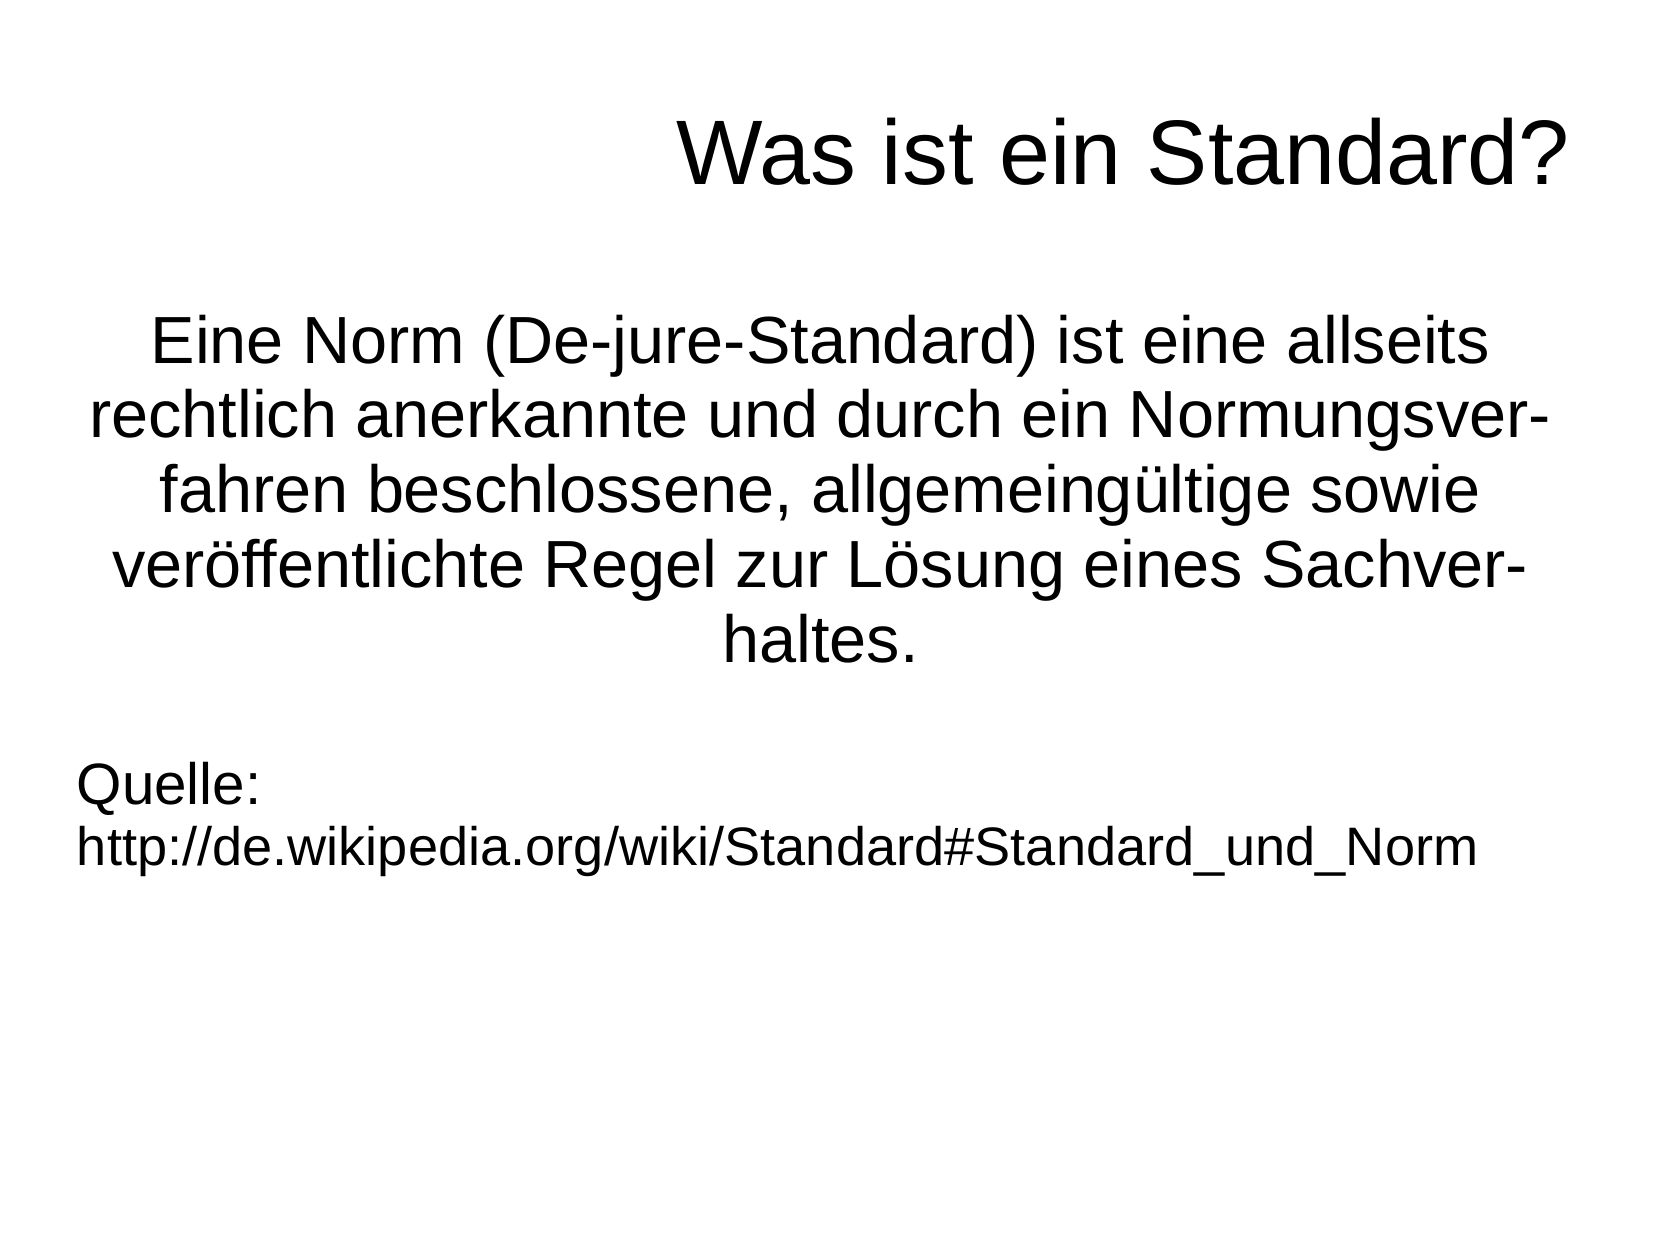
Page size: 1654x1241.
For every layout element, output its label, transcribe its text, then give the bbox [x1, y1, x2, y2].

subtitle Eine Norm (De-jure-Standard) ist eine allseits rechtlich anerkannte und durch ein Normungsver-fahren beschlossene, allgemeingültige sowie veröffentlichte Regel zur Lösung eines Sachver-haltes. Quelle: http://de.wikipedia.org/wiki/Standard#Standard_und_Norm [76, 295, 1565, 1099]
title Was ist ein Standard? [82, 56, 1571, 250]
